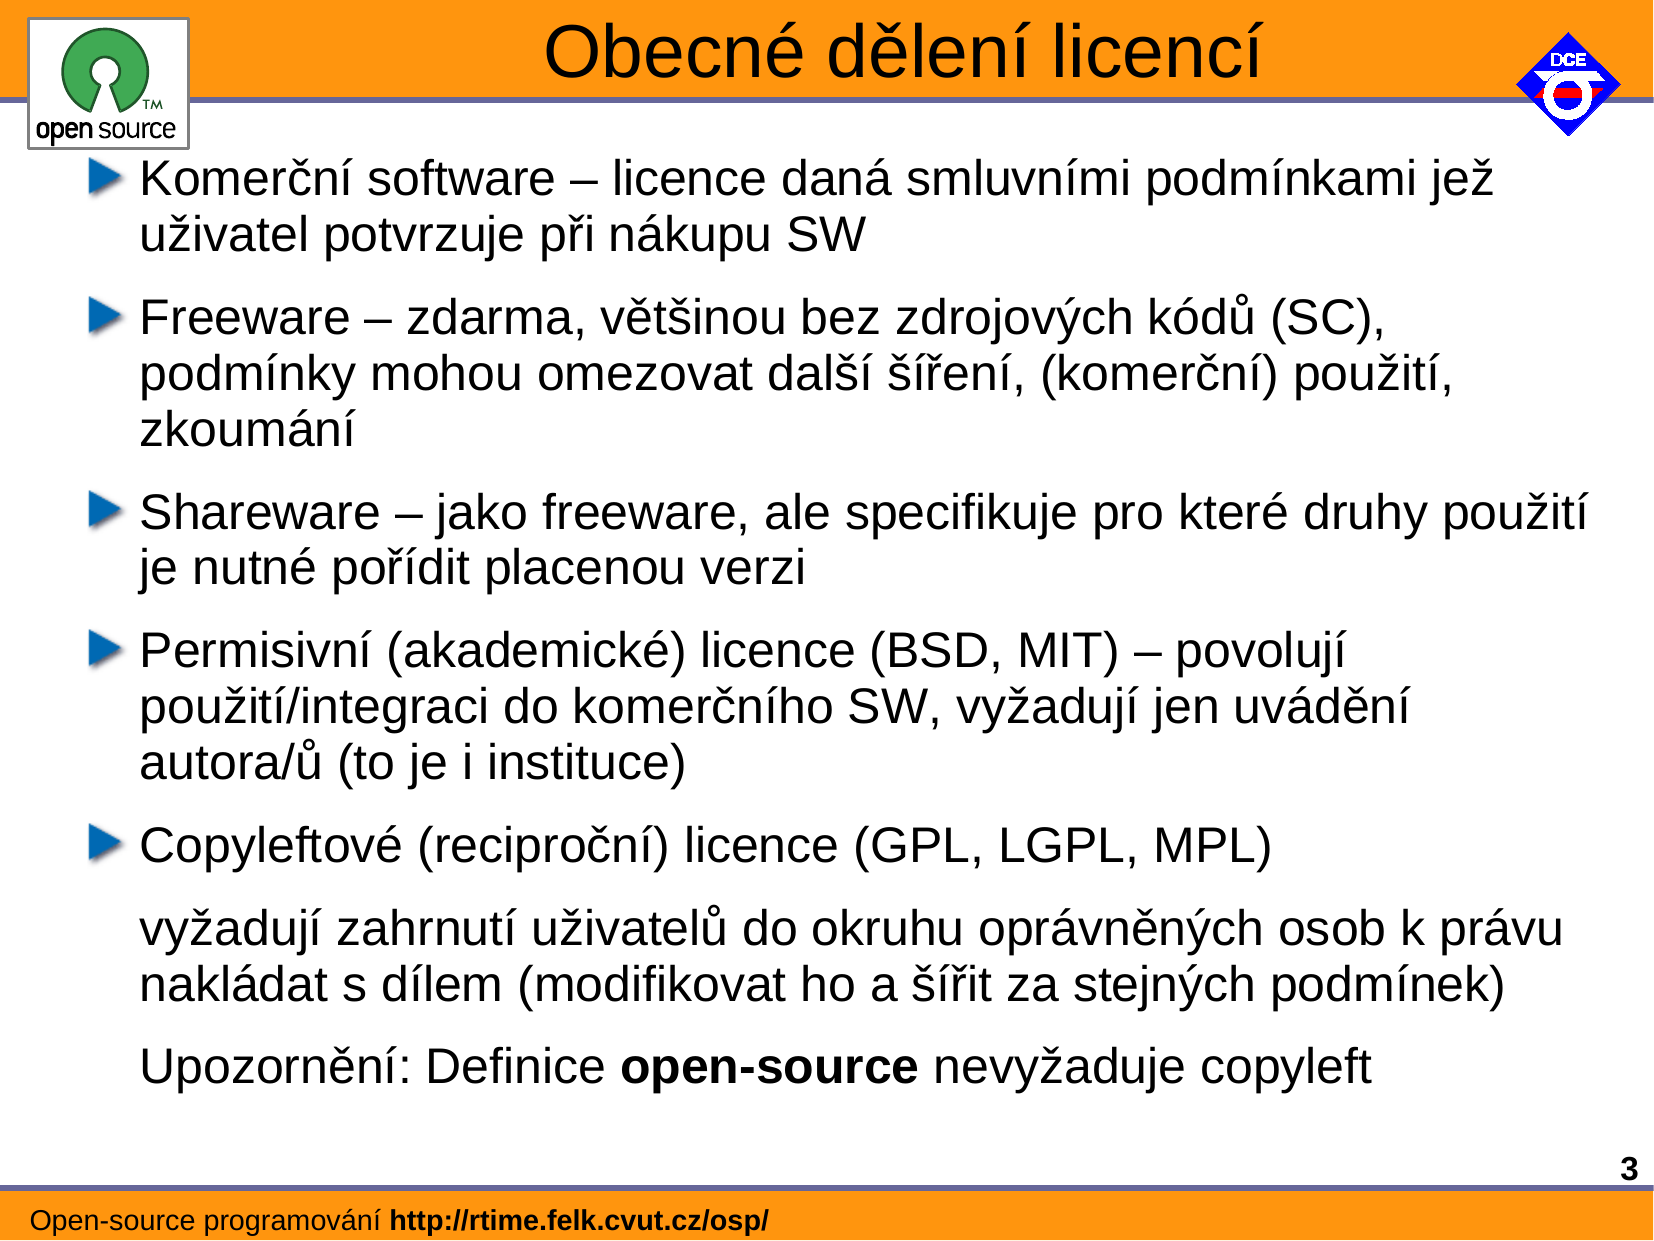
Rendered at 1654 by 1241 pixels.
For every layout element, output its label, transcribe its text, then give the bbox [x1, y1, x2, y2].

list Komerční software – licence daná smluvními podmínkami jež uživatel potvrzuje při nákupu SW Freeware – zdarma, většinou bez zdrojových kódů (SC), podmínky mohou omezovat další šíření, (komerční) použití, zkoumání Shareware – jako freeware, ale specifikuje pro které druhy použití je nutné pořídit placenou verzi Permisivní (akademické) licence (BSD, MIT) – povolují použití/integraci do komerčního SW, vyžadují jen uvádění autora/ů (to je i instituce) Copyleftové (reciproční) licence (GPL, LGPL, MPL) vyžadují zahrnutí uživatelů do okruhu oprávněných osob k právu nakládat s dílem (modifikovat ho a šířit za stejných podmínek) Upozornění: Definice open-source nevyžaduje copyleft [68, 150, 1592, 1185]
title Obecné dělení licencí [178, 4, 1631, 98]
